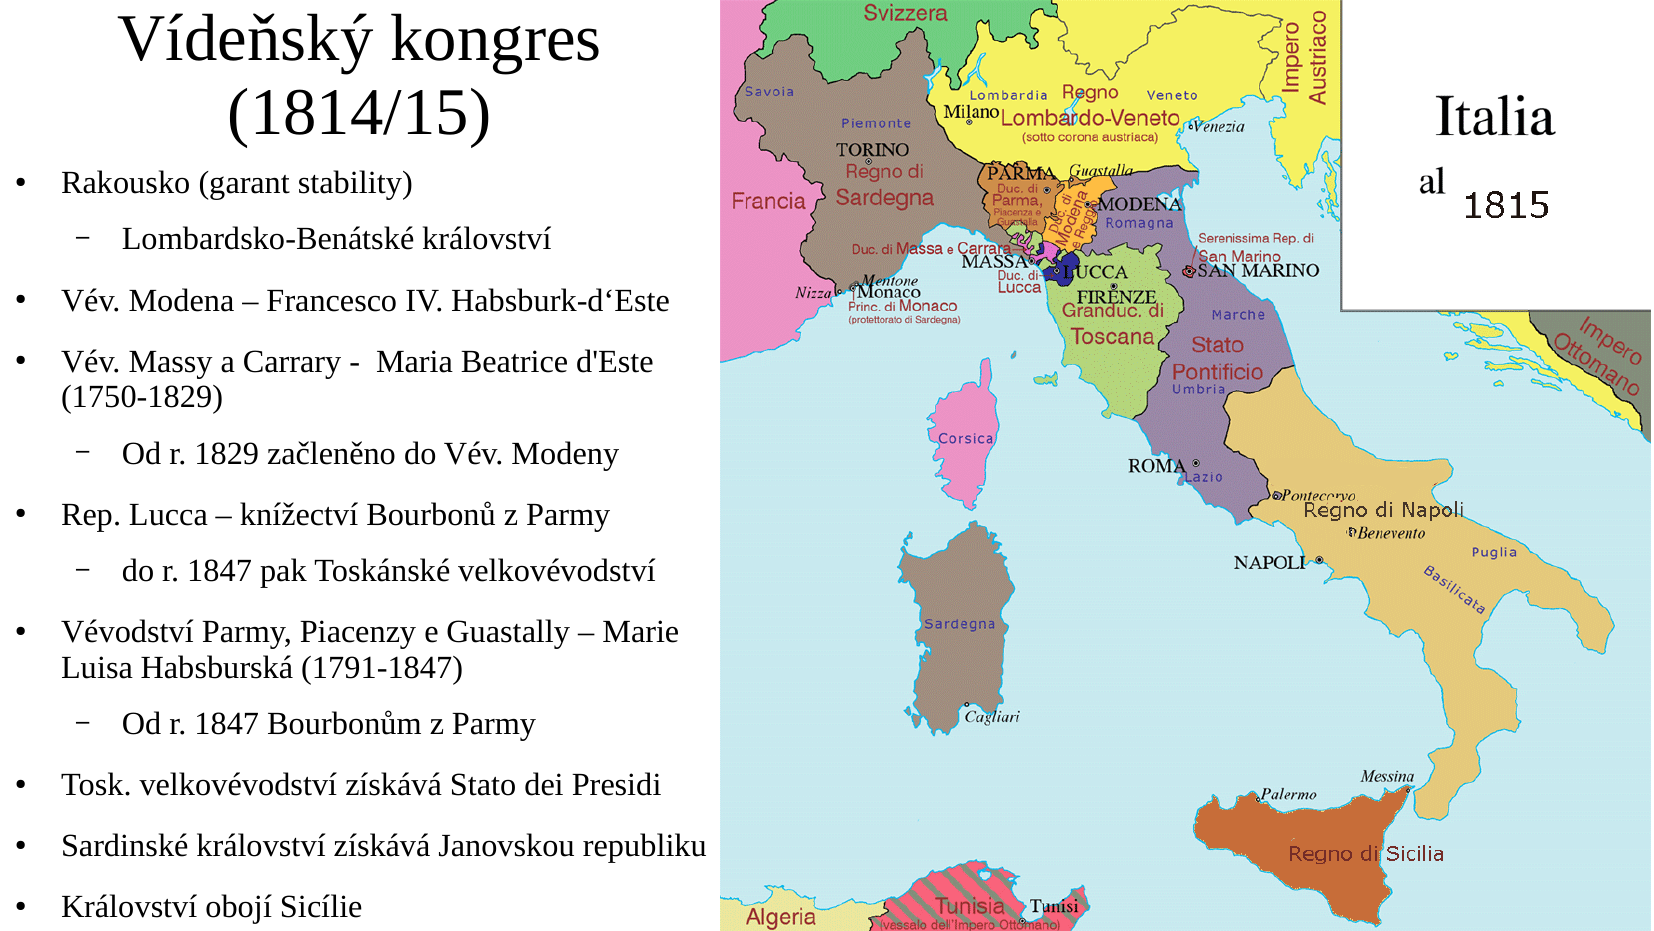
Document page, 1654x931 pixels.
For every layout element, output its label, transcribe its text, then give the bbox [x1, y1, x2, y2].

title Vídeňský kongres (1814/15) [0, 0, 720, 151]
picture [720, 0, 1651, 931]
list Rakousko (garant stability) Lombardsko-Benátské království Vév. Modena – Francesco IV. Habsburk-d‘Este Vév. Massy a Carrary - Maria Beatrice d'Este (1750-1829) Od r. 1829 začleněno do Vév. Modeny Rep. Lucca – knížectví Bourbonů z Parmy do r. 1847 pak Toskánské velkovévodství Vévodství Parmy, Piacenzy e Guastally – Marie Luisa Habsburská (1791-1847) Od r. 1847 Bourbonům z Parmy Tosk. velkovévodství získává Stato dei Presidi Sardinské království získává Janovskou republiku Království obojí Sicílie [0, 165, 720, 930]
